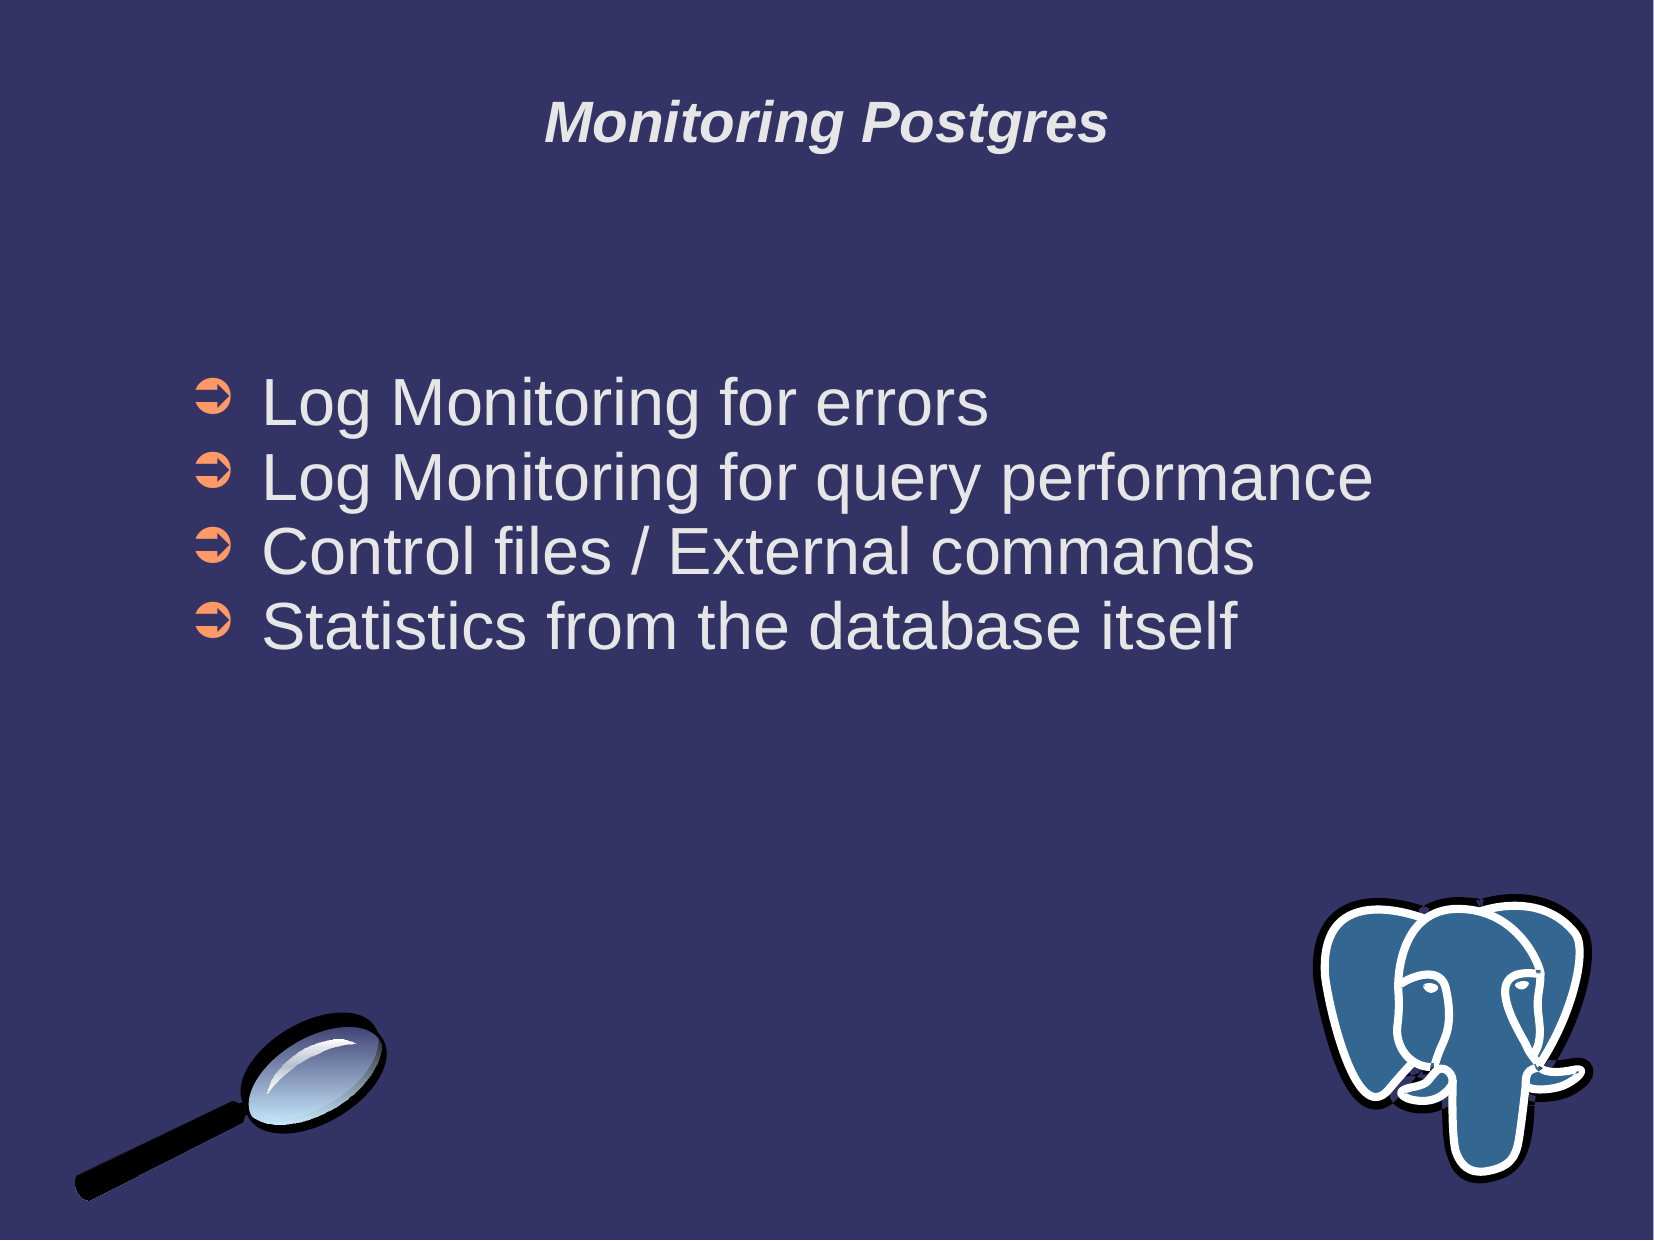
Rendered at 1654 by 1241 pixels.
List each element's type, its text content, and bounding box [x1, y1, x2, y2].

list Log Monitoring for errors Log Monitoring for query performance Control files / External commands Statistics from the database itself [178, 364, 1570, 1184]
title Monitoring Postgres [121, 19, 1534, 227]
